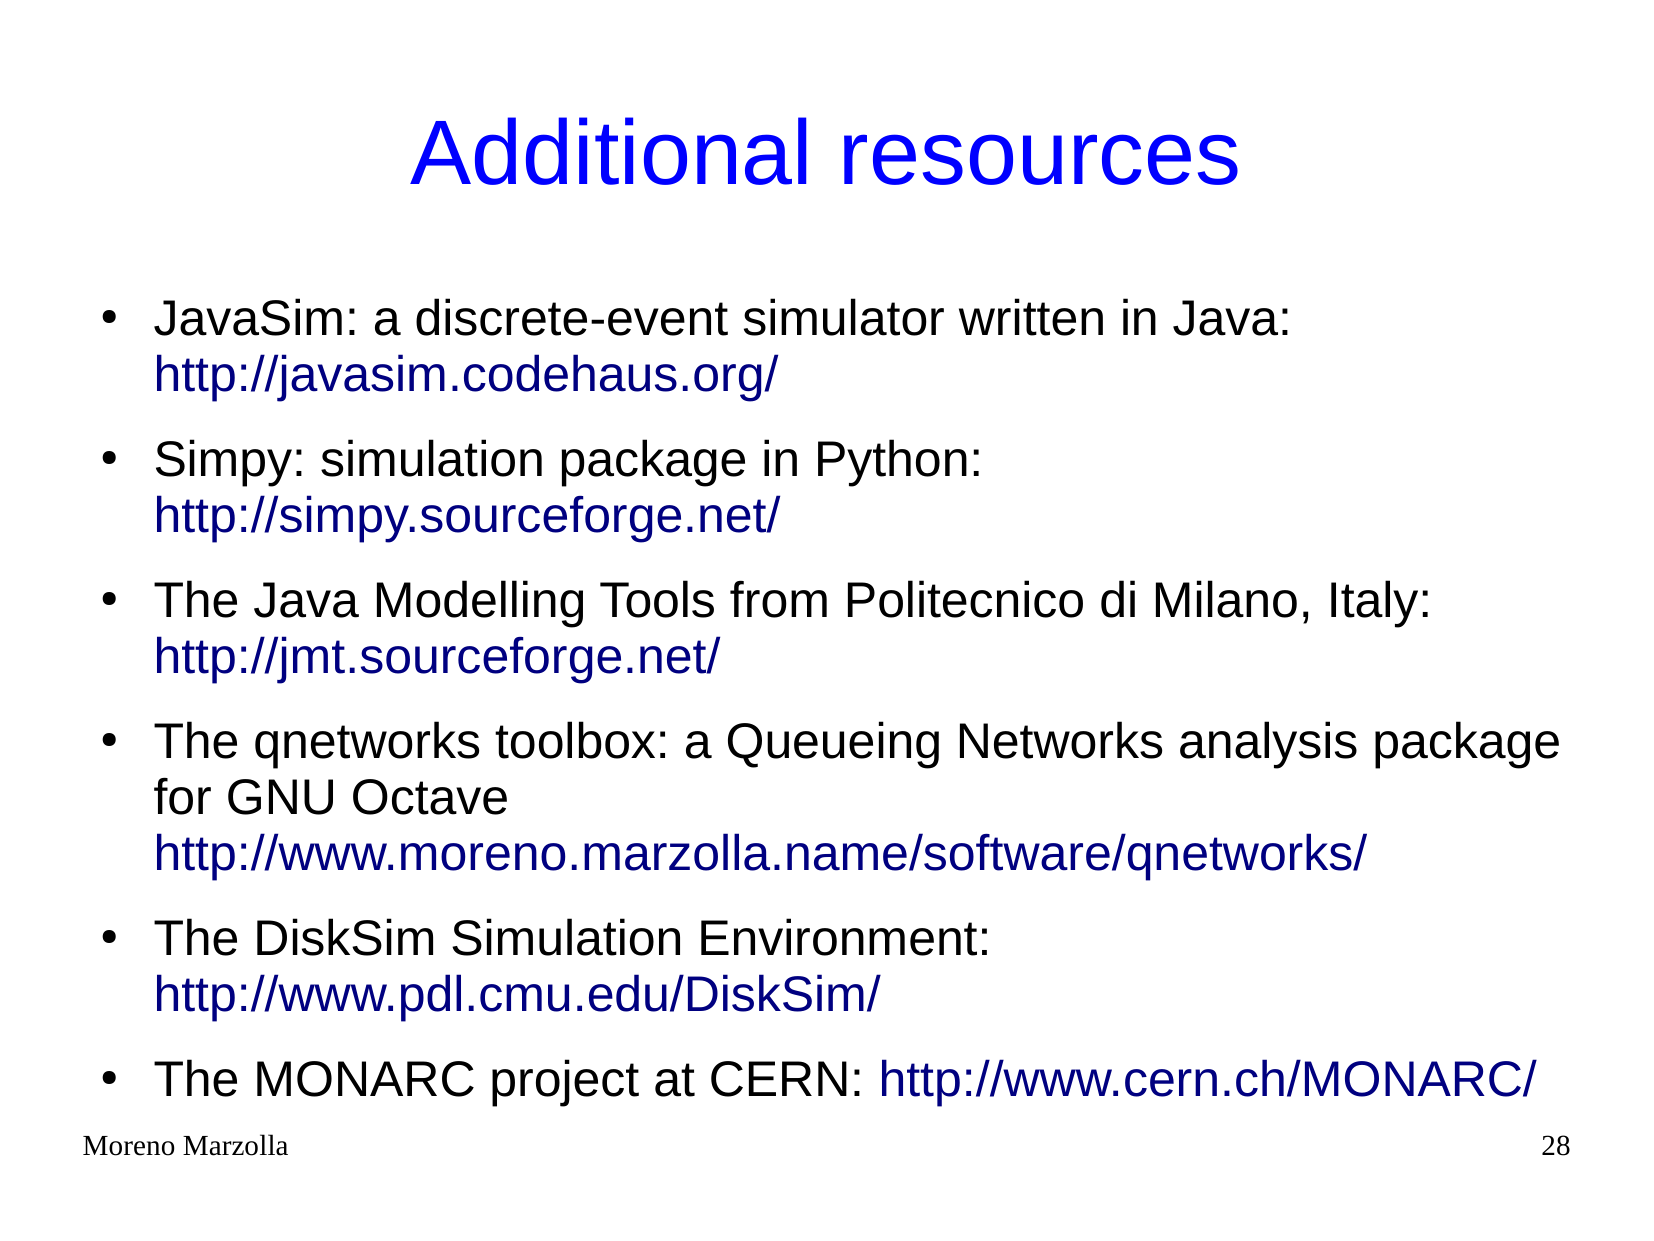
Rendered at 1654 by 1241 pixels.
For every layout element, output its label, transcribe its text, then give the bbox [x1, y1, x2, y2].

list JavaSim: a discrete-event simulator written in Java: http://javasim.codehaus.org/ Simpy: simulation package in Python: http://simpy.sourceforge.net/ The Java Modelling Tools from Politecnico di Milano, Italy: http://jmt.sourceforge.net/ The qnetworks toolbox: a Queueing Networks analysis package for GNU Octave http://www.moreno.marzolla.name/software/qnetworks/ The DiskSim Simulation Environment: http://www.pdl.cmu.edu/DiskSim/ The MONARC project at CERN: http://www.cern.ch/MONARC/ [82, 290, 1571, 1107]
title Additional resources [82, 56, 1571, 250]
